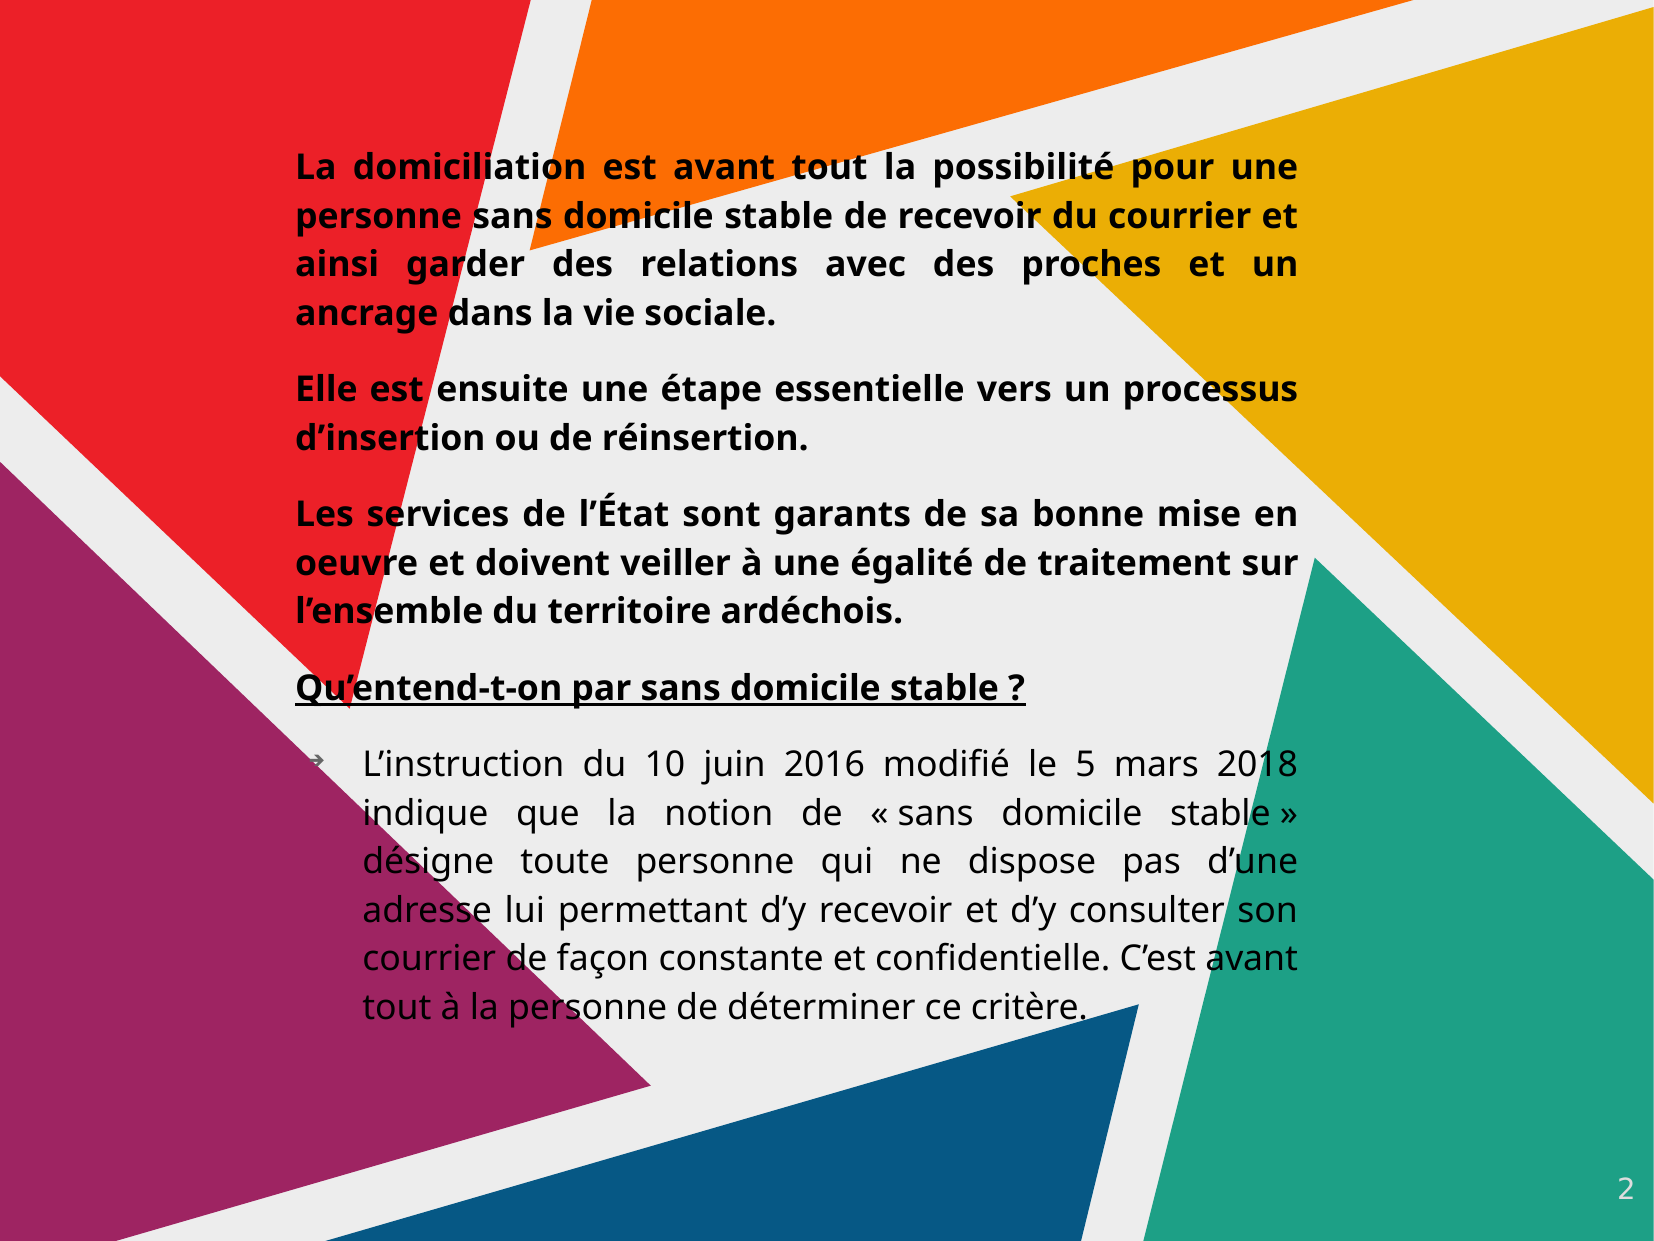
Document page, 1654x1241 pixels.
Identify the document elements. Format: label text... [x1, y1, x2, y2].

list La domiciliation est avant tout la possibilité pour une personne sans domicile stable de recevoir du courrier et ainsi garder des relations avec des proches et un ancrage dans la vie sociale. Elle est ensuite une étape essentielle vers un processus d’insertion ou de réinsertion. Les services de l’État sont garants de sa bonne mise en oeuvre et doivent veiller à une égalité de traitement sur l’ensemble du territoire ardéchois. Qu’entend-t-on par sans domicile stable ? L’instruction du 10 juin 2016 modifié le 5 mars 2018 indique que la notion de « sans domicile stable » désigne toute personne qui ne dispose pas d’une adresse lui permettant d’y recevoir et d’y consulter son courrier de façon constante et confidentielle. C’est avant tout à la personne de déterminer ce critère. [295, 141, 1300, 1040]
